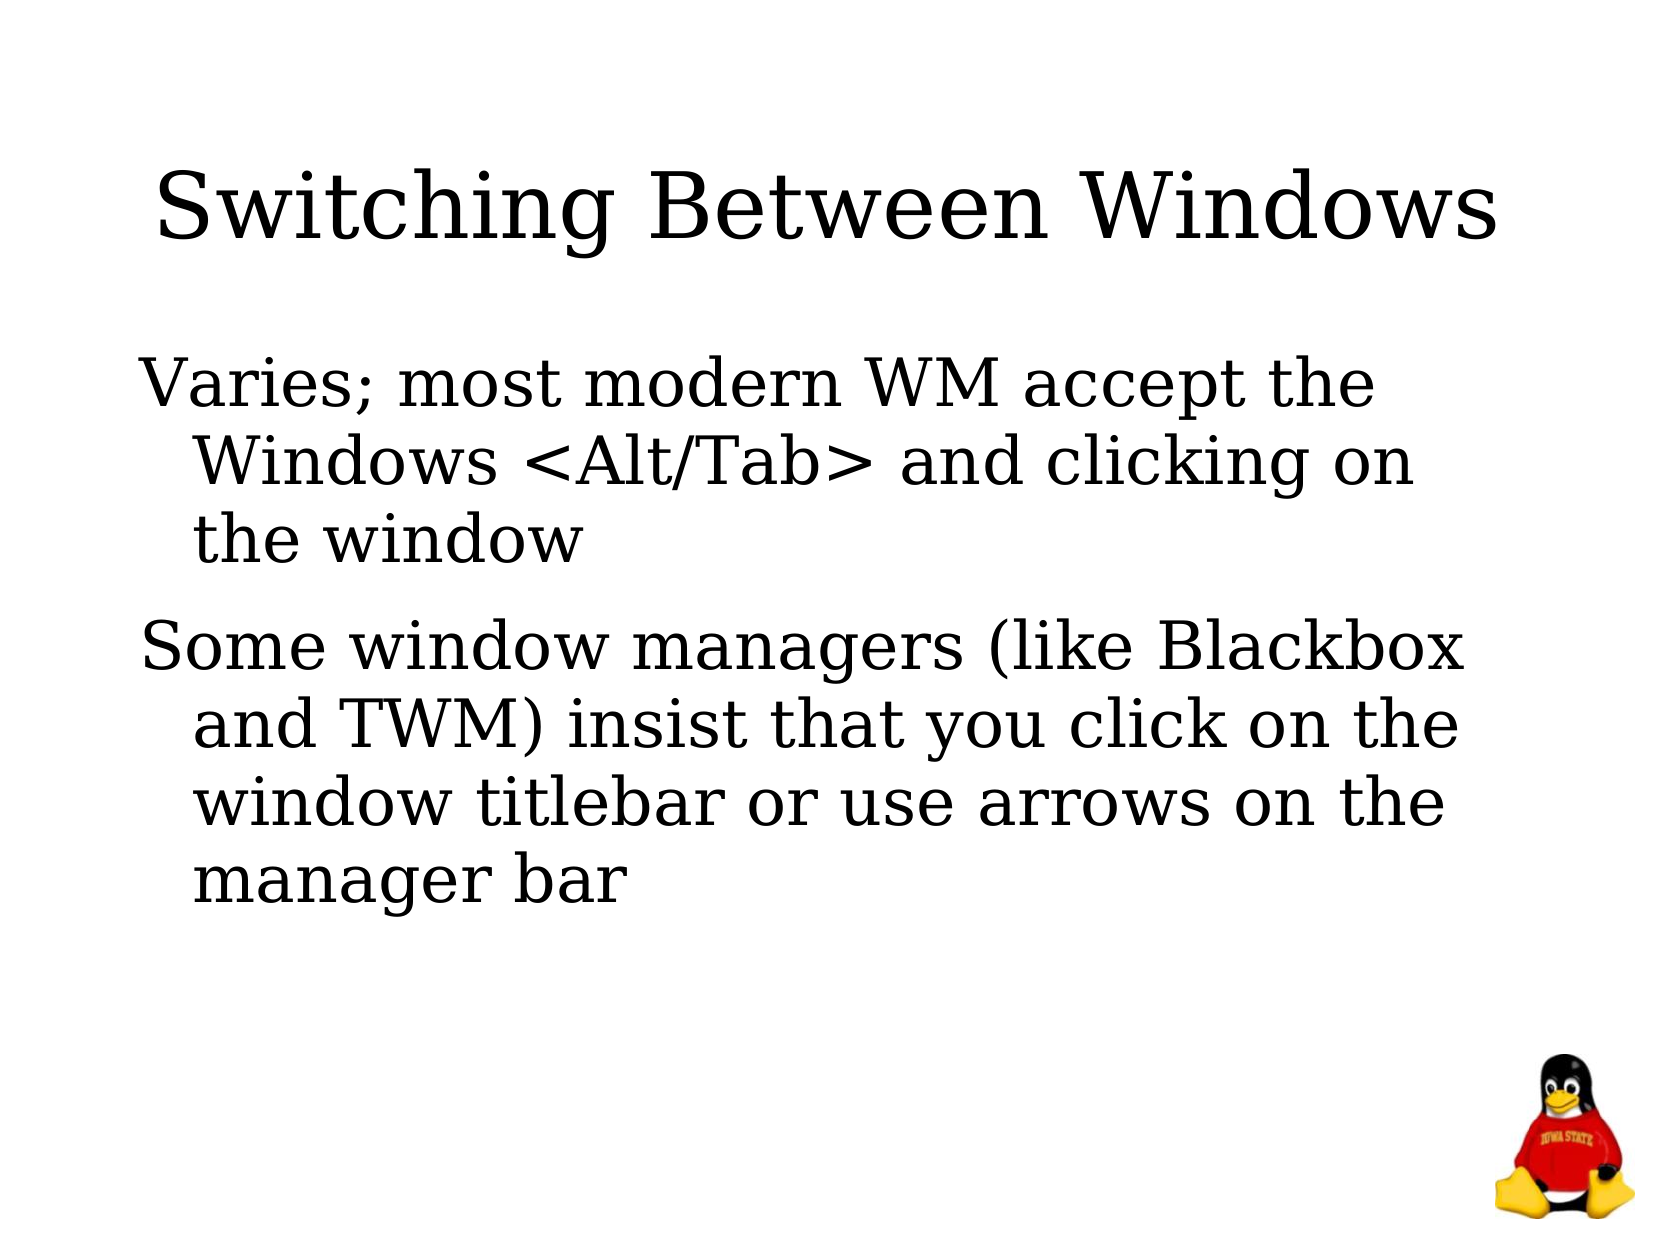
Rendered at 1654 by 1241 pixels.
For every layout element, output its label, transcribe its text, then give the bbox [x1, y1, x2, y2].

list Varies; most modern WM accept the Windows <Alt/Tab> and clicking on the window Some window managers (like Blackbox and TWM) insist that you click on the window titlebar or use arrows on the manager bar [121, 344, 1534, 1127]
picture [1495, 1054, 1635, 1219]
title Switching Between Windows [121, 102, 1534, 311]
